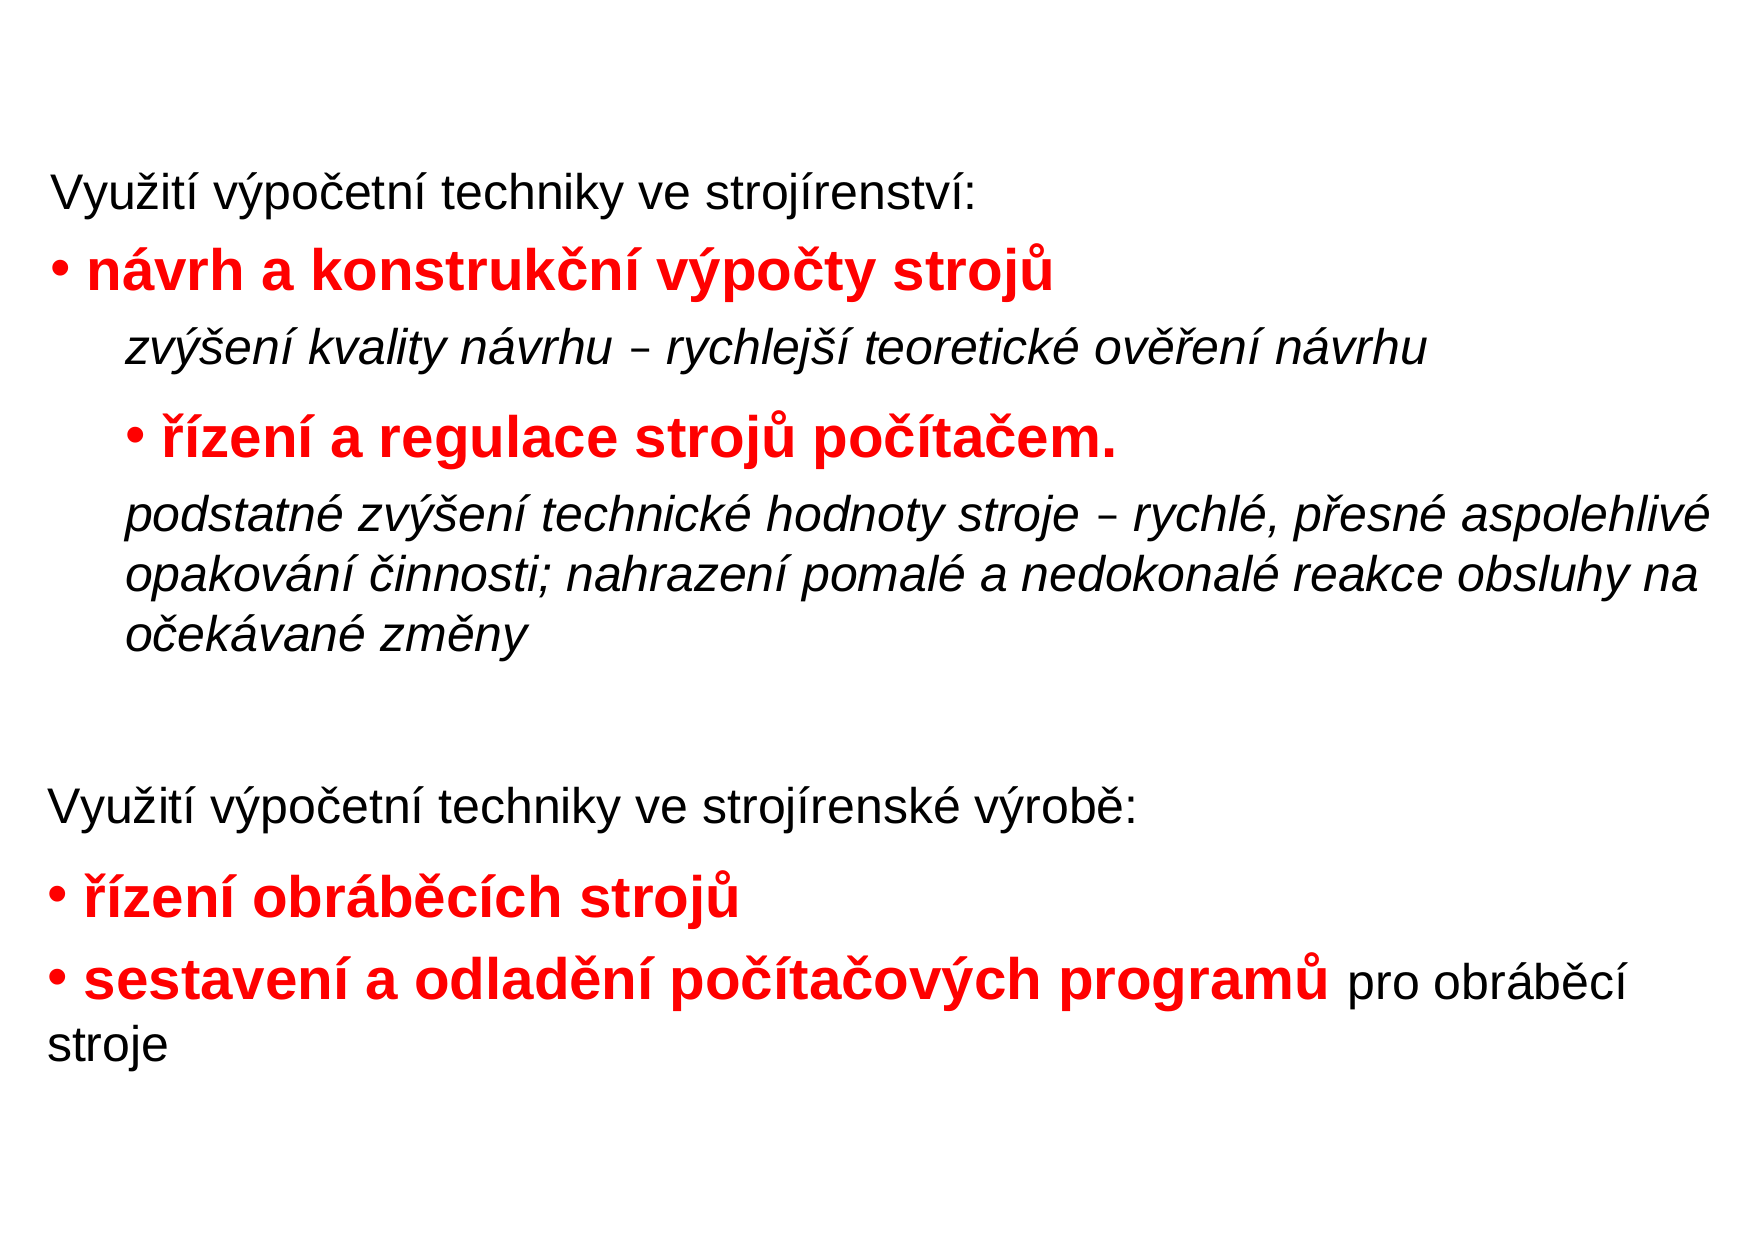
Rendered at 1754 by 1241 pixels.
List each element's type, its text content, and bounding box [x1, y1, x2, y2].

text_box Využití výpočetní techniky ve strojírenské výrobě: řízení obráběcích strojů sestavení a odladění počítačových programů pro obráběcí stroje [47, 773, 1707, 1093]
text_box Využití výpočetní techniky ve strojírenství: návrh a konstrukční výpočty strojů zvýšení kvality návrhu – rychlejší teoretické ověření návrhu řízení a regulace strojů počítačem. podstatné zvýšení technické hodnoty stroje – rychlé, přesné a spolehlivé opakování činnosti; nahrazení pomalé a nedokonalé reakce obsluhy na očekávané změny [49, 159, 1738, 656]
